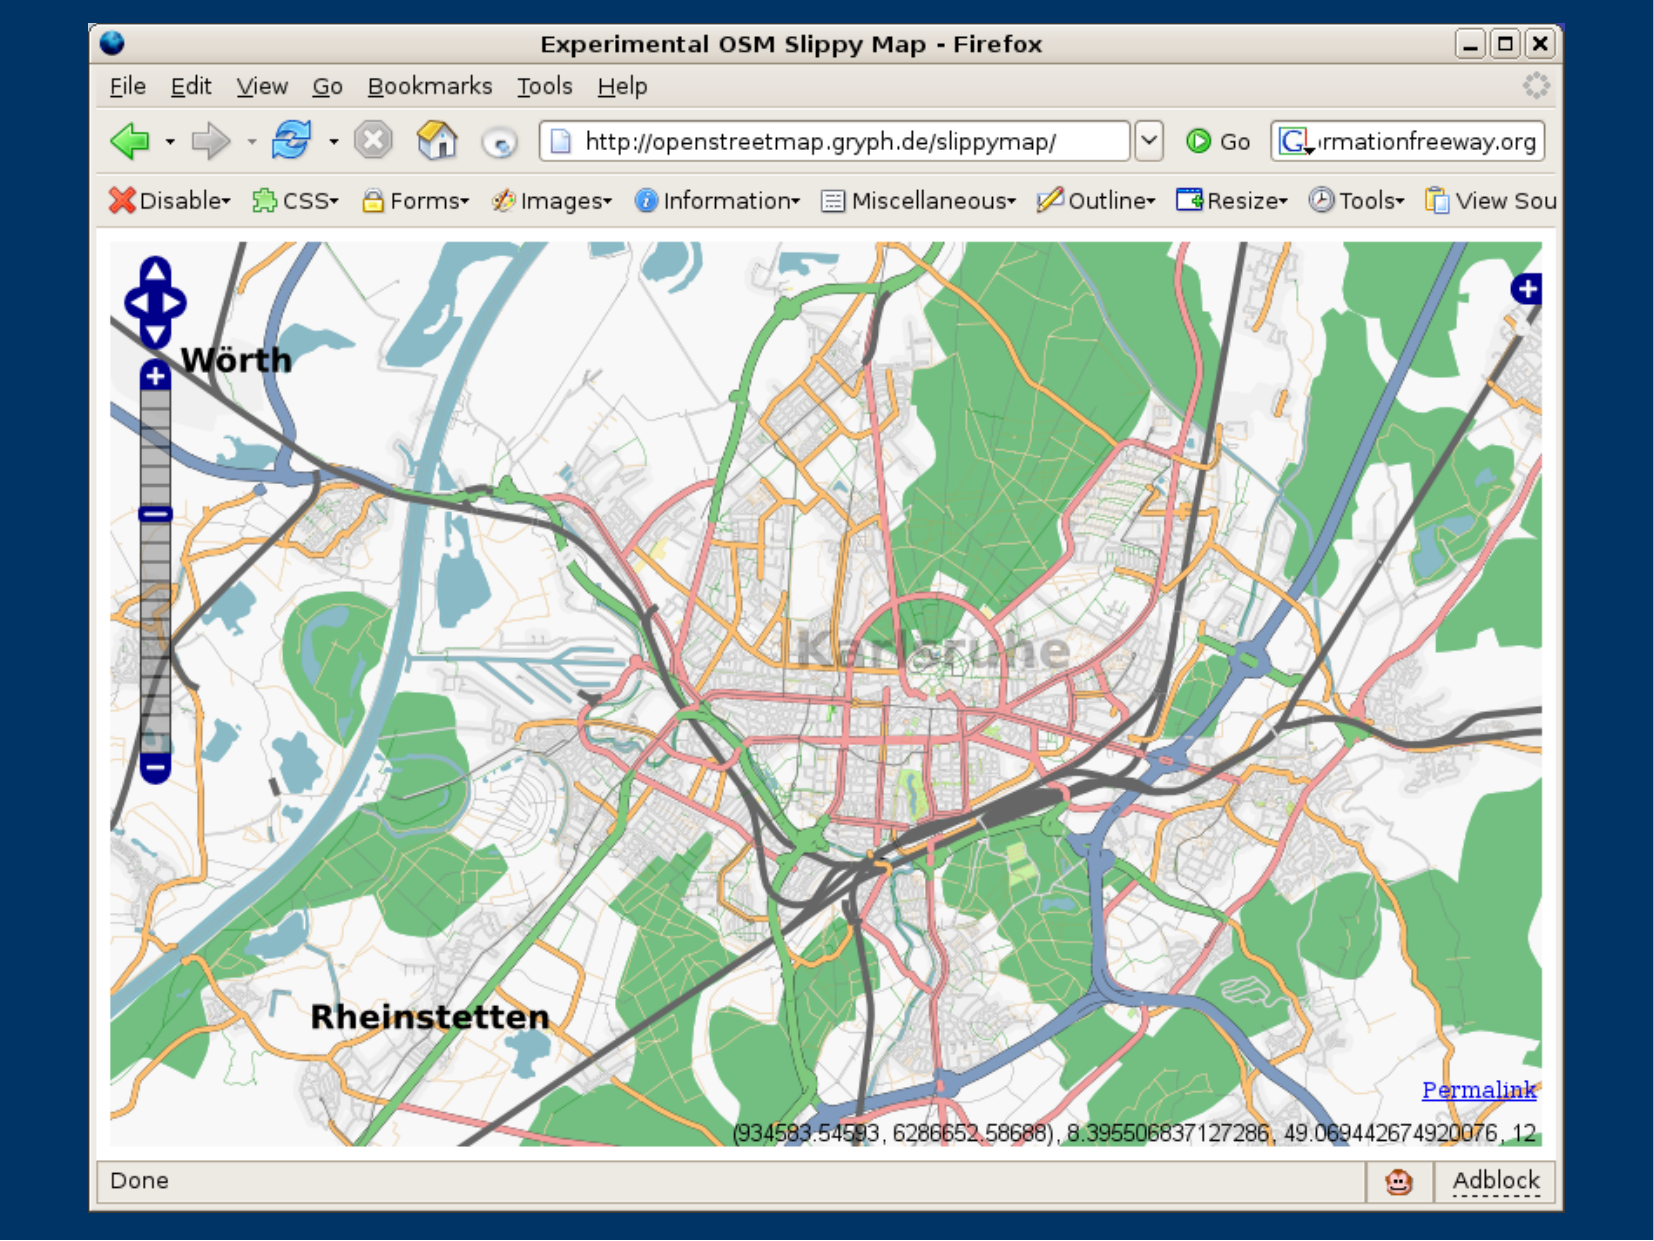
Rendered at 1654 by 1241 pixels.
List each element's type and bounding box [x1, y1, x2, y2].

picture [88, 23, 1565, 1213]
